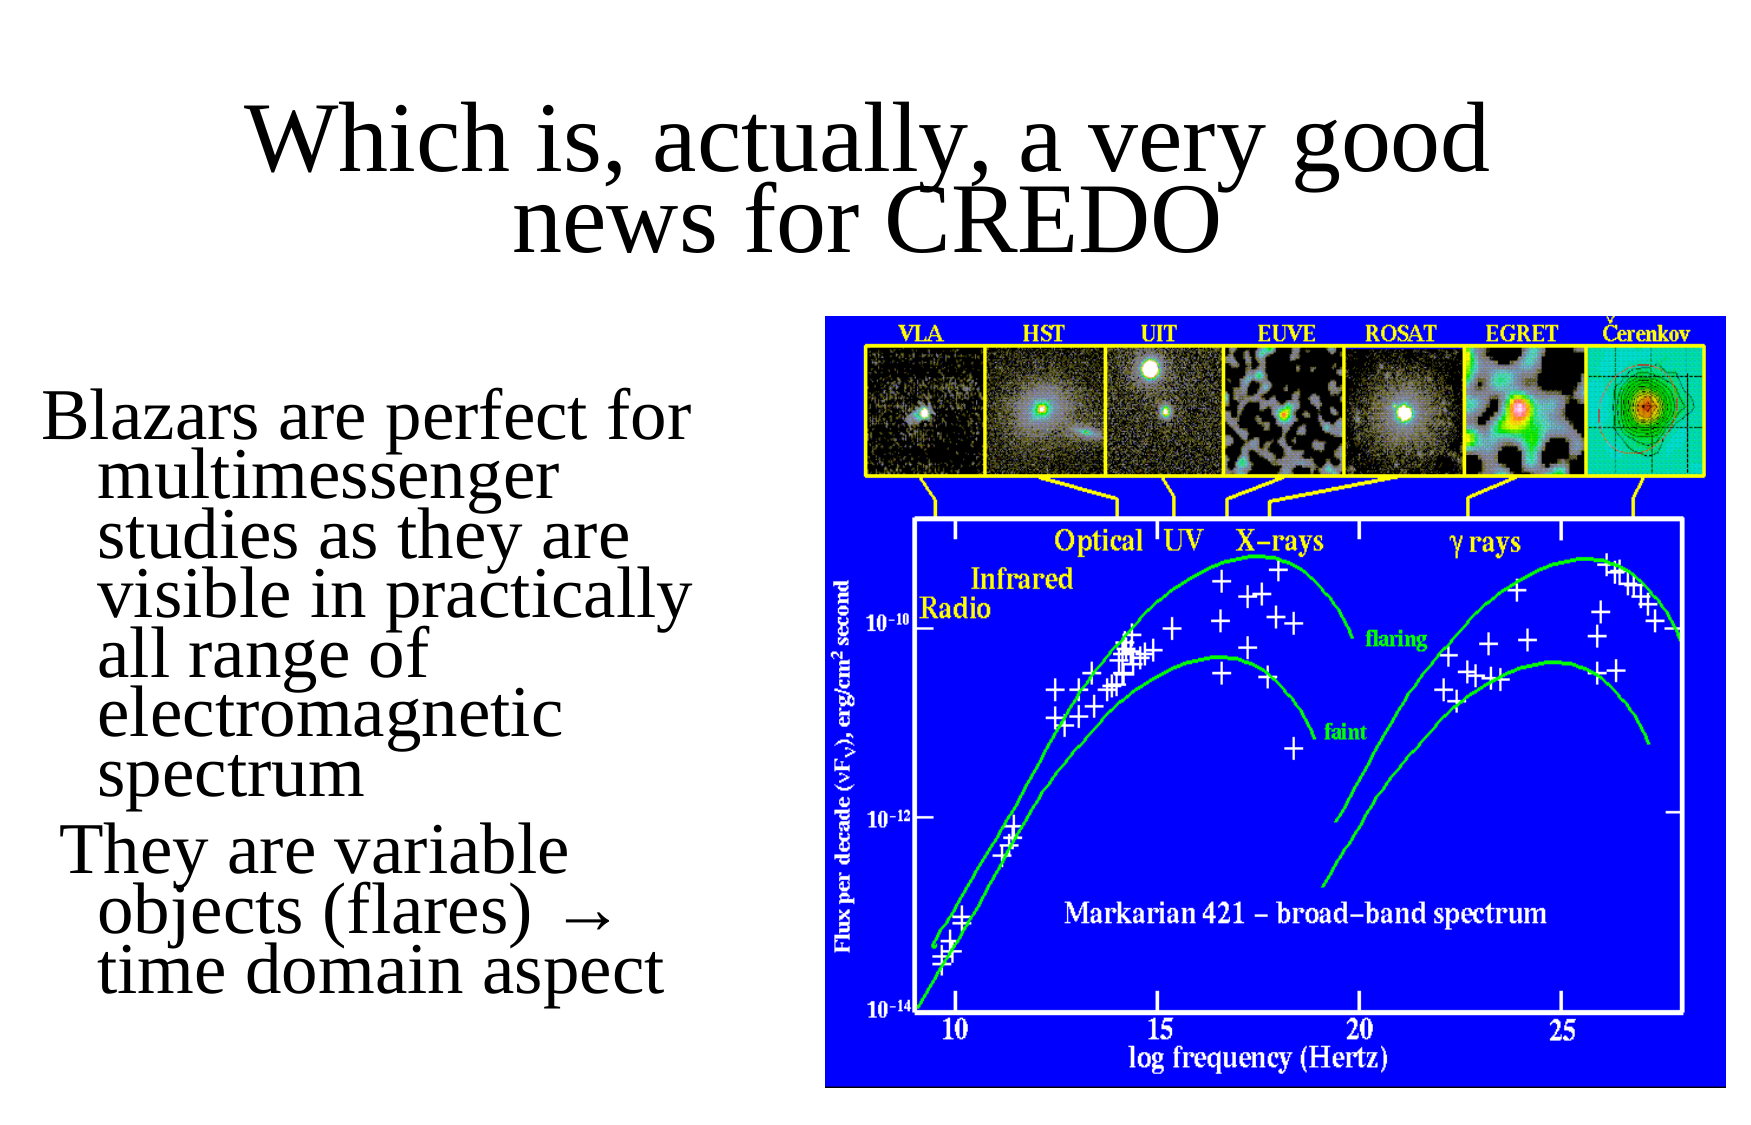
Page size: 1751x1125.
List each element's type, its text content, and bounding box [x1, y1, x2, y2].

title Which is, actually, a very good news for CREDO [131, 65, 1606, 310]
list Blazars are perfect for multimessenger studies as they are visible in practically all range of electromagnetic spectrum They are variable objects (flares) → time domain aspect [41, 324, 736, 1051]
picture [825, 316, 1726, 1088]
